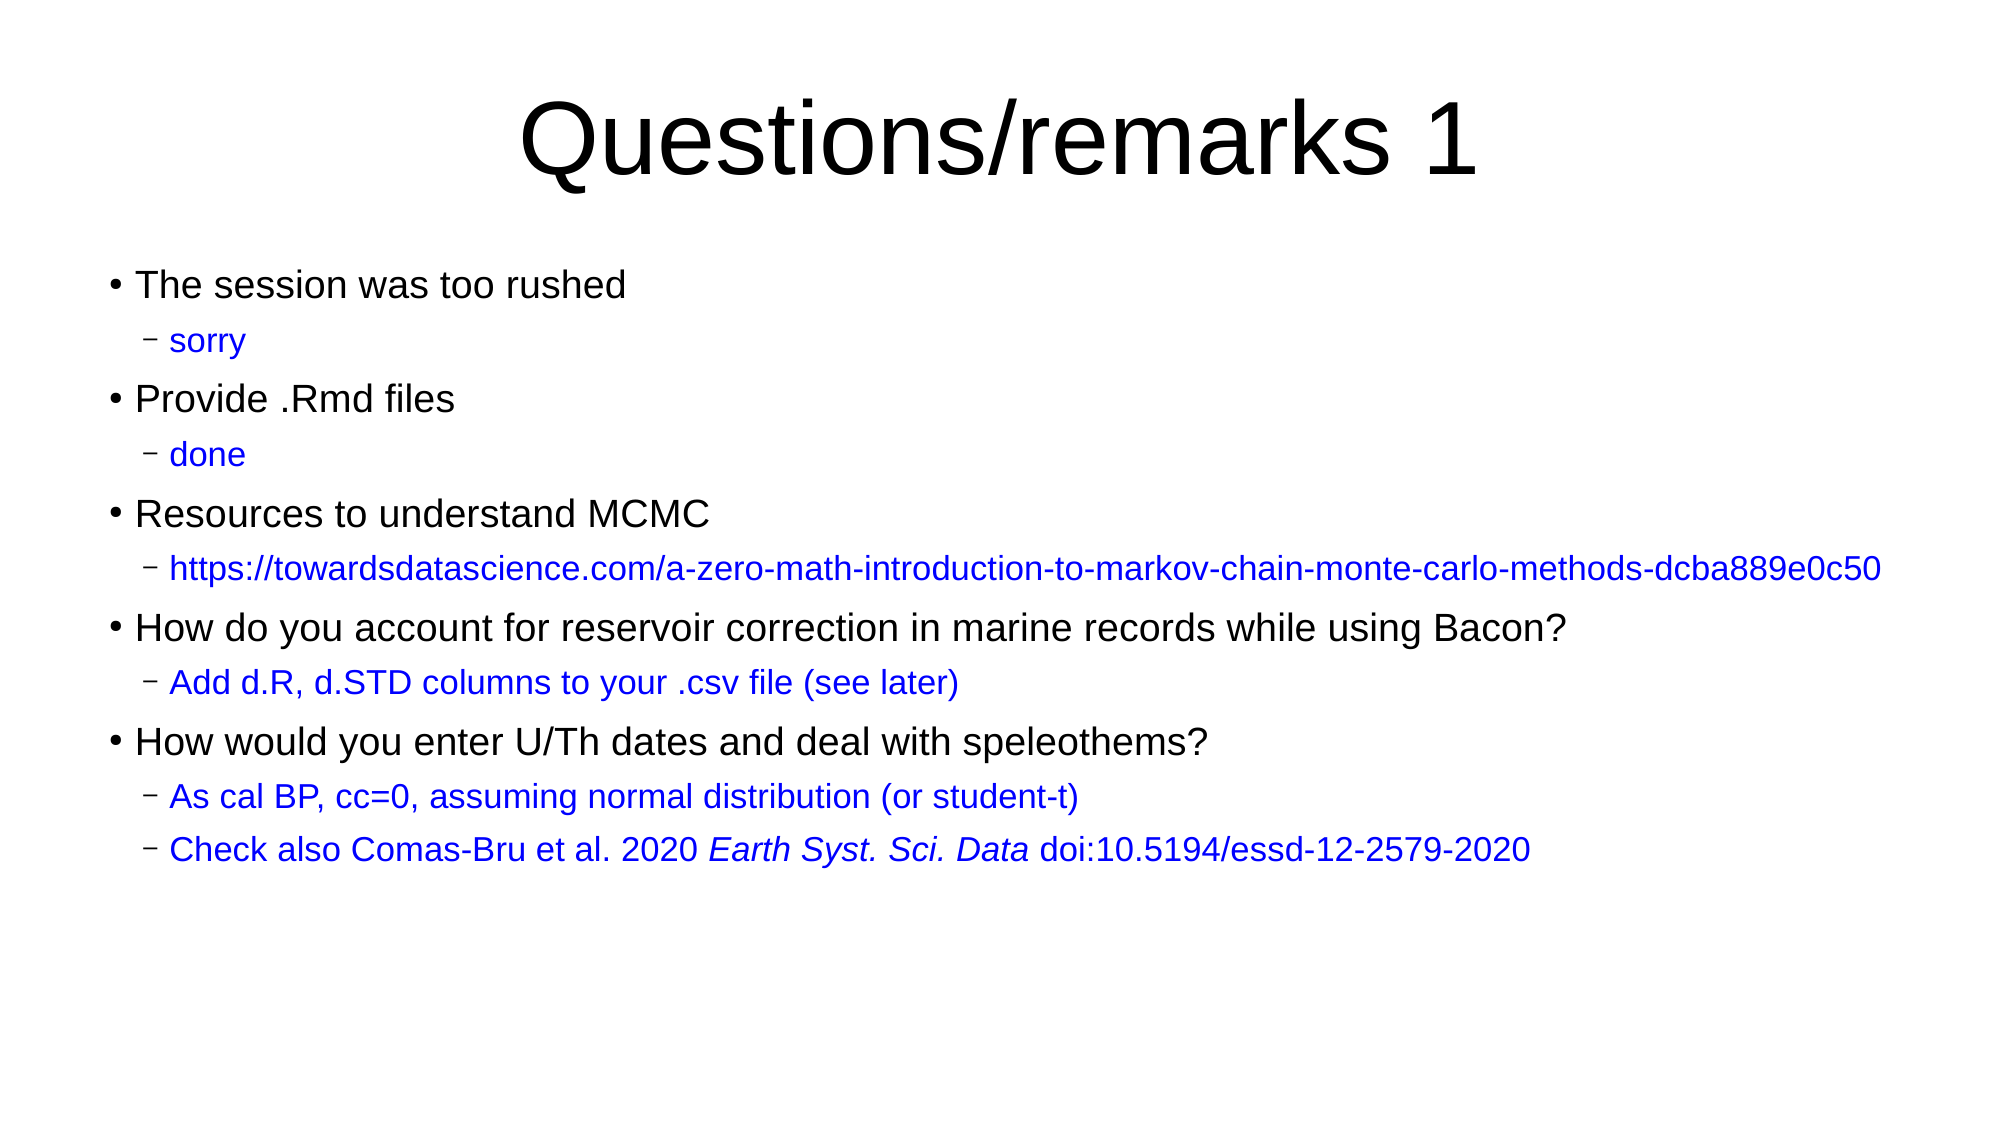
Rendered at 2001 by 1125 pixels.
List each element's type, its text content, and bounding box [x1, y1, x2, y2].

list The session was too rushed sorry Provide .Rmd files done Resources to understand MCMC https://towardsdatascience.com/a-zero-math-introduction-to-markov-chain-monte-carlo-methods-dcba889e0c50 How do you account for reservoir correction in marine records while using Bacon? Add d.R, d.STD columns to your .csv file (see later) How would you enter U/Th dates and deal with speleothems? As cal BP, cc=0, assuming normal distribution (or student-t) Check also Comas-Bru et al. 2020 Earth Syst. Sci. Data doi:10.5194/essd-12-2579-2020 [99, 263, 1900, 916]
title Questions/remarks 1 [99, 44, 1900, 233]
